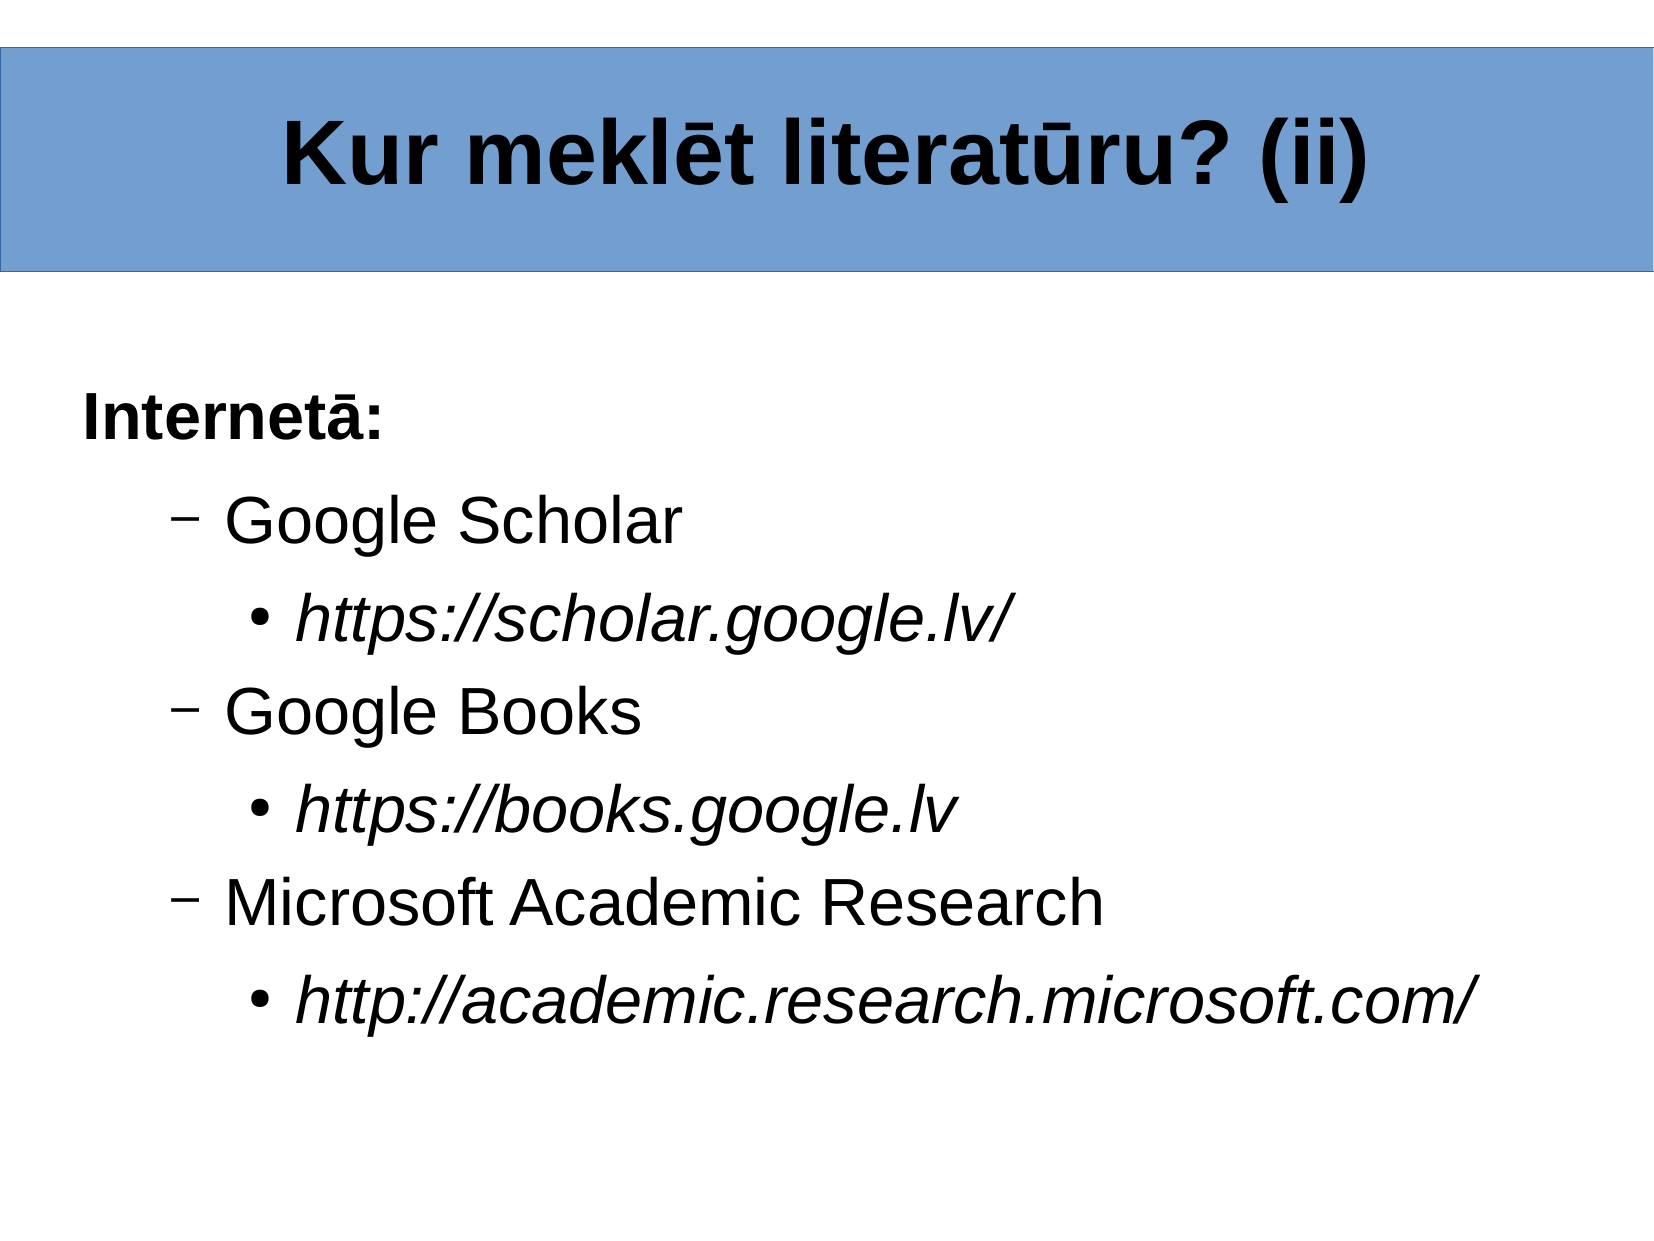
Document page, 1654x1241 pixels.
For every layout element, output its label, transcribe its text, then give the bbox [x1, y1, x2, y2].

list Internetā: Google Scholar https://scholar.google.lv/ Google Books https://books.google.lv Microsoft Academic Research http://academic.research.microsoft.com/ [82, 378, 1619, 1099]
title Kur meklēt literatūru? (ii) [82, 49, 1571, 257]
text_box [0, 47, 1654, 272]
